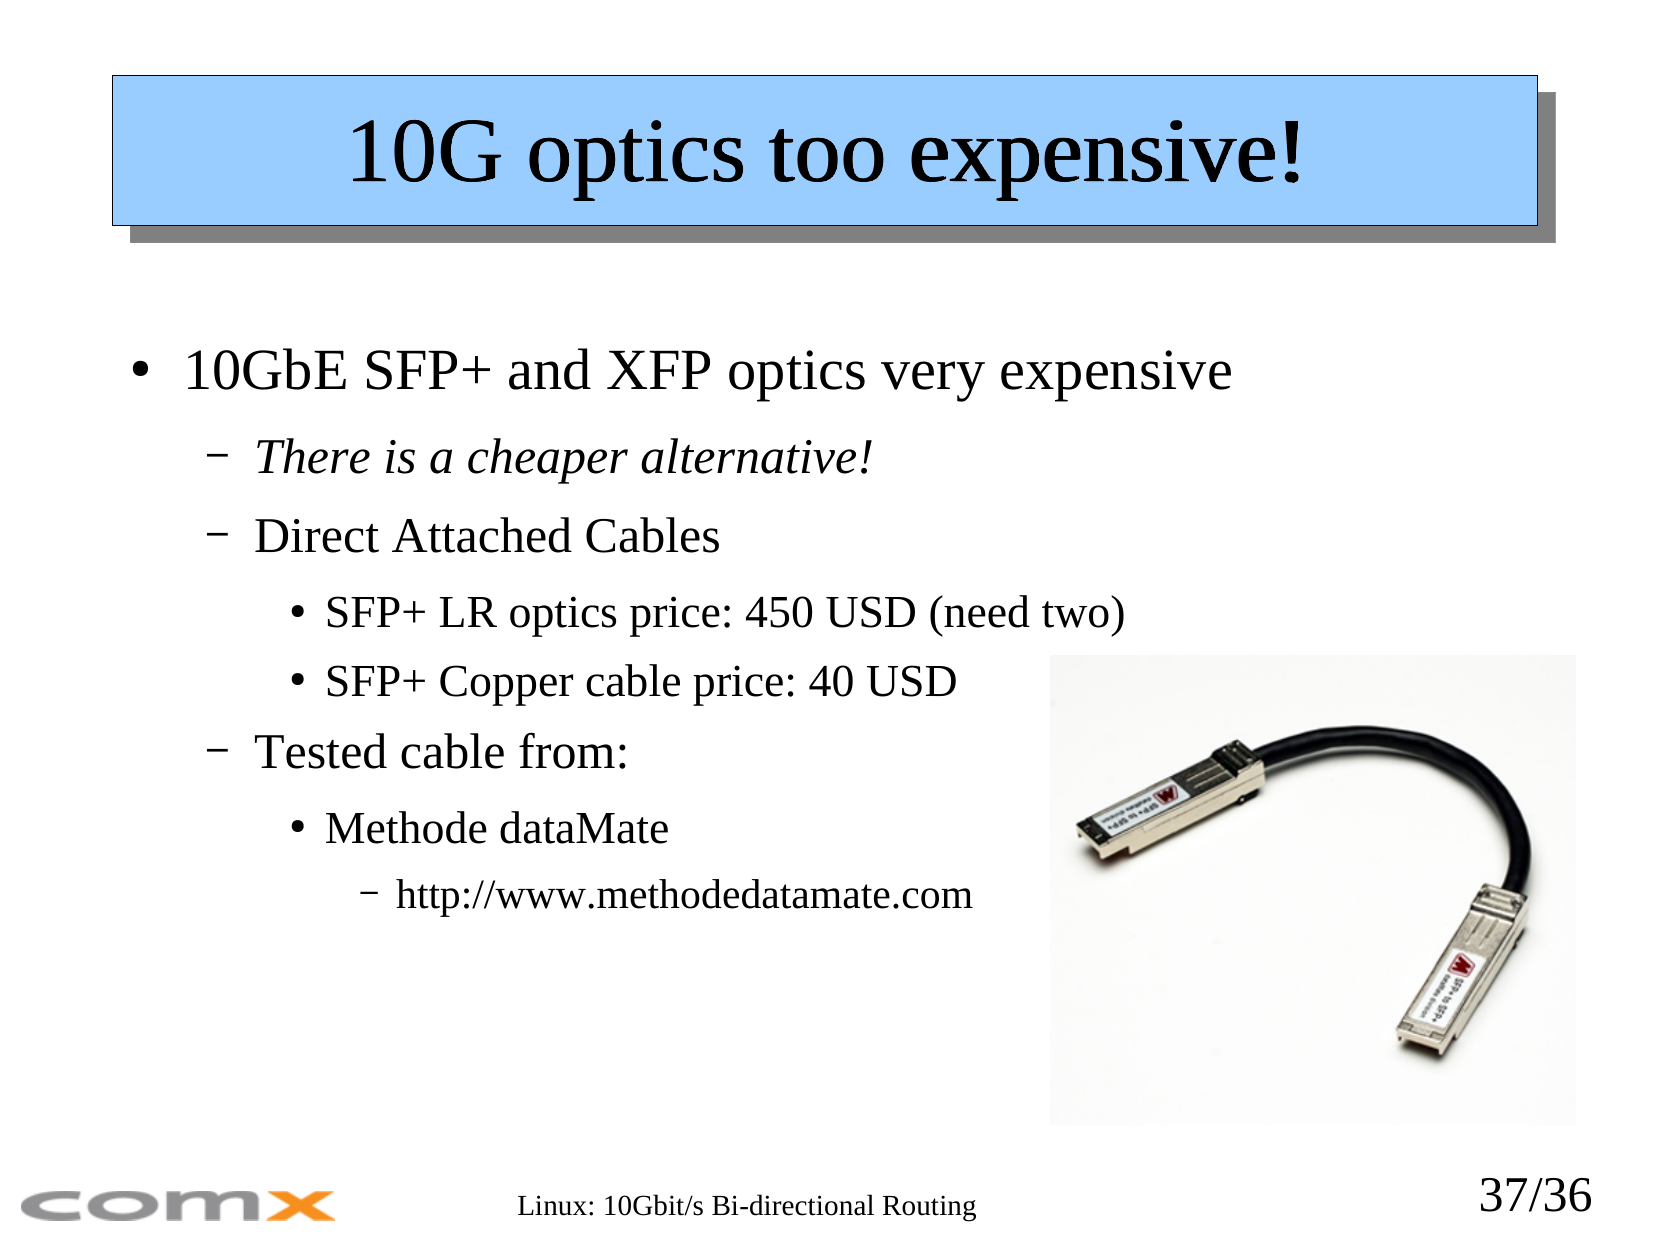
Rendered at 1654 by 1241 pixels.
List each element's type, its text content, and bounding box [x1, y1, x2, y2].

list 10GbE SFP+ and XFP optics very expensive There is a cheaper alternative! Direct Attached Cables SFP+ LR optics price: 450 USD (need two) SFP+ Copper cable price: 40 USD Tested cable from: Methode dataMate http://www.methodedatamate.com [112, 337, 1538, 1126]
picture [1050, 655, 1576, 1126]
picture [21, 1191, 335, 1221]
title 10G optics too expensive! [116, 75, 1538, 226]
